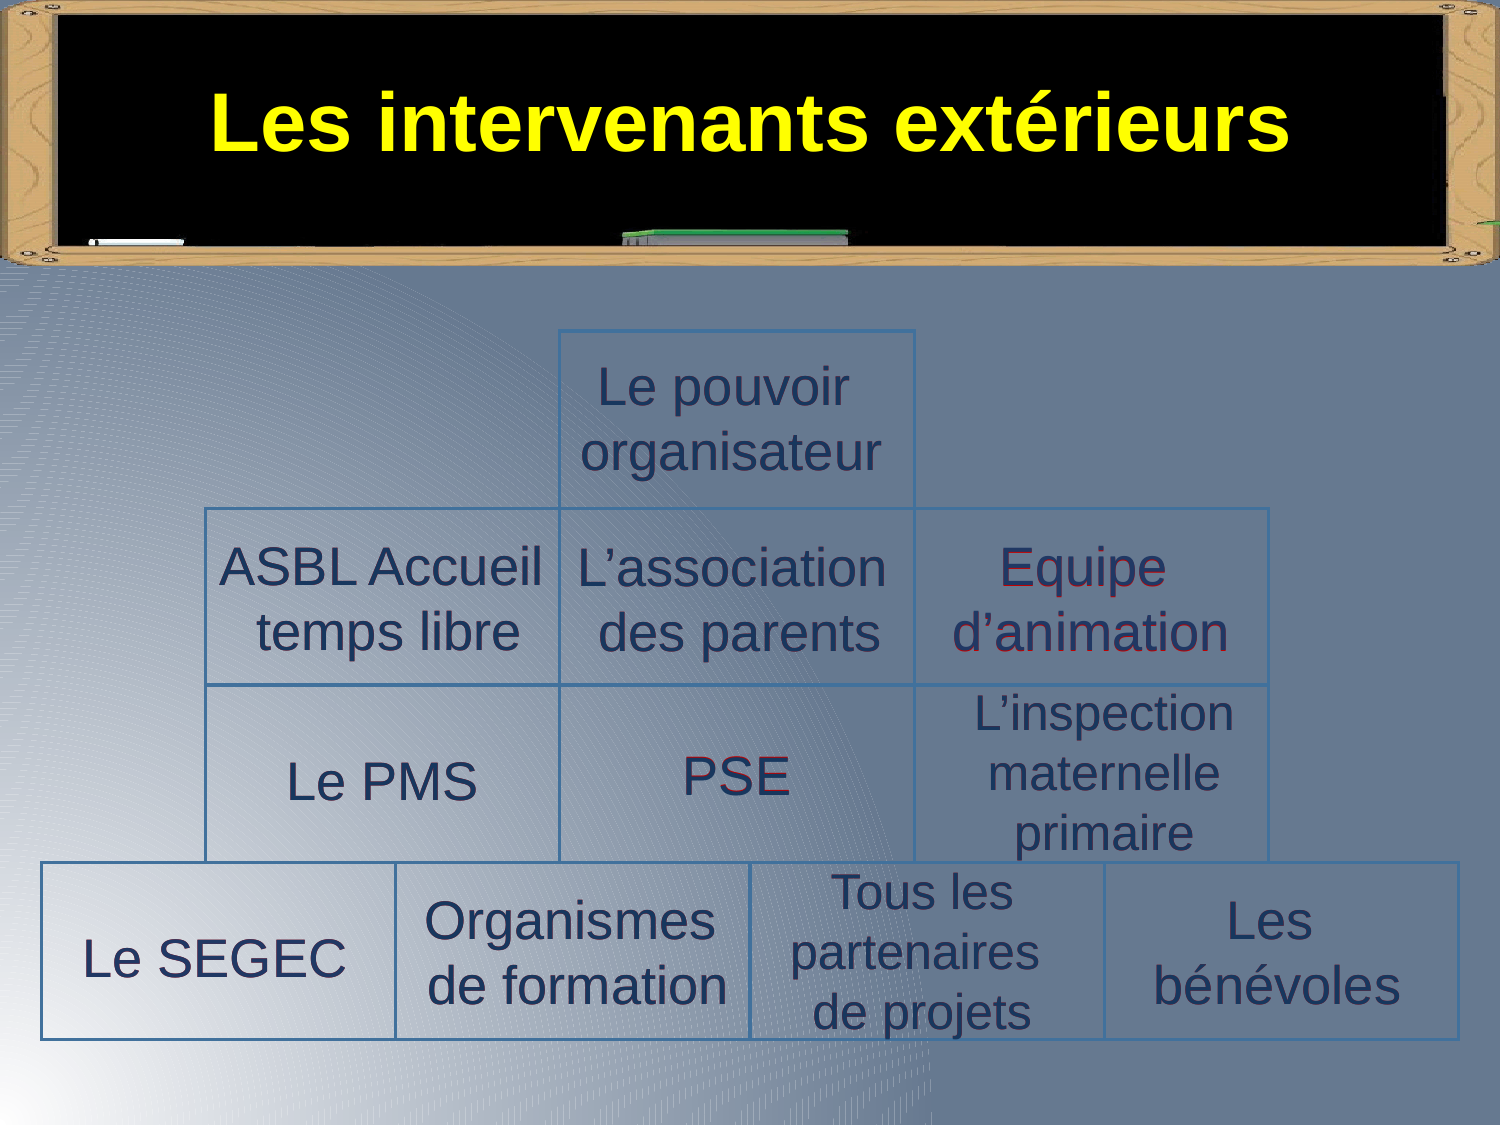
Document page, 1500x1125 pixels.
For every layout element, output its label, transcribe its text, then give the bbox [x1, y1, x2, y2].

text_box Tous les partenaires de projets [773, 852, 1071, 1050]
text_box Les bénévoles [1137, 877, 1418, 1024]
text_box ASBL Accueil temps libre [200, 523, 579, 670]
text_box Les intervenants extérieurs [194, 60, 1400, 177]
text_box Le SEGEC [65, 915, 365, 997]
text_box Le PMS [270, 738, 496, 820]
text_box L’association des parents [558, 524, 898, 671]
picture [0, 0, 1500, 266]
text_box Organismes de formation [406, 877, 751, 1024]
text_box PSE [667, 733, 807, 815]
text_box L’inspection maternelle primaire [956, 672, 1252, 870]
text_box Le pouvoir organisateur [549, 343, 915, 493]
text_box Equipe d’animation [898, 524, 1285, 671]
